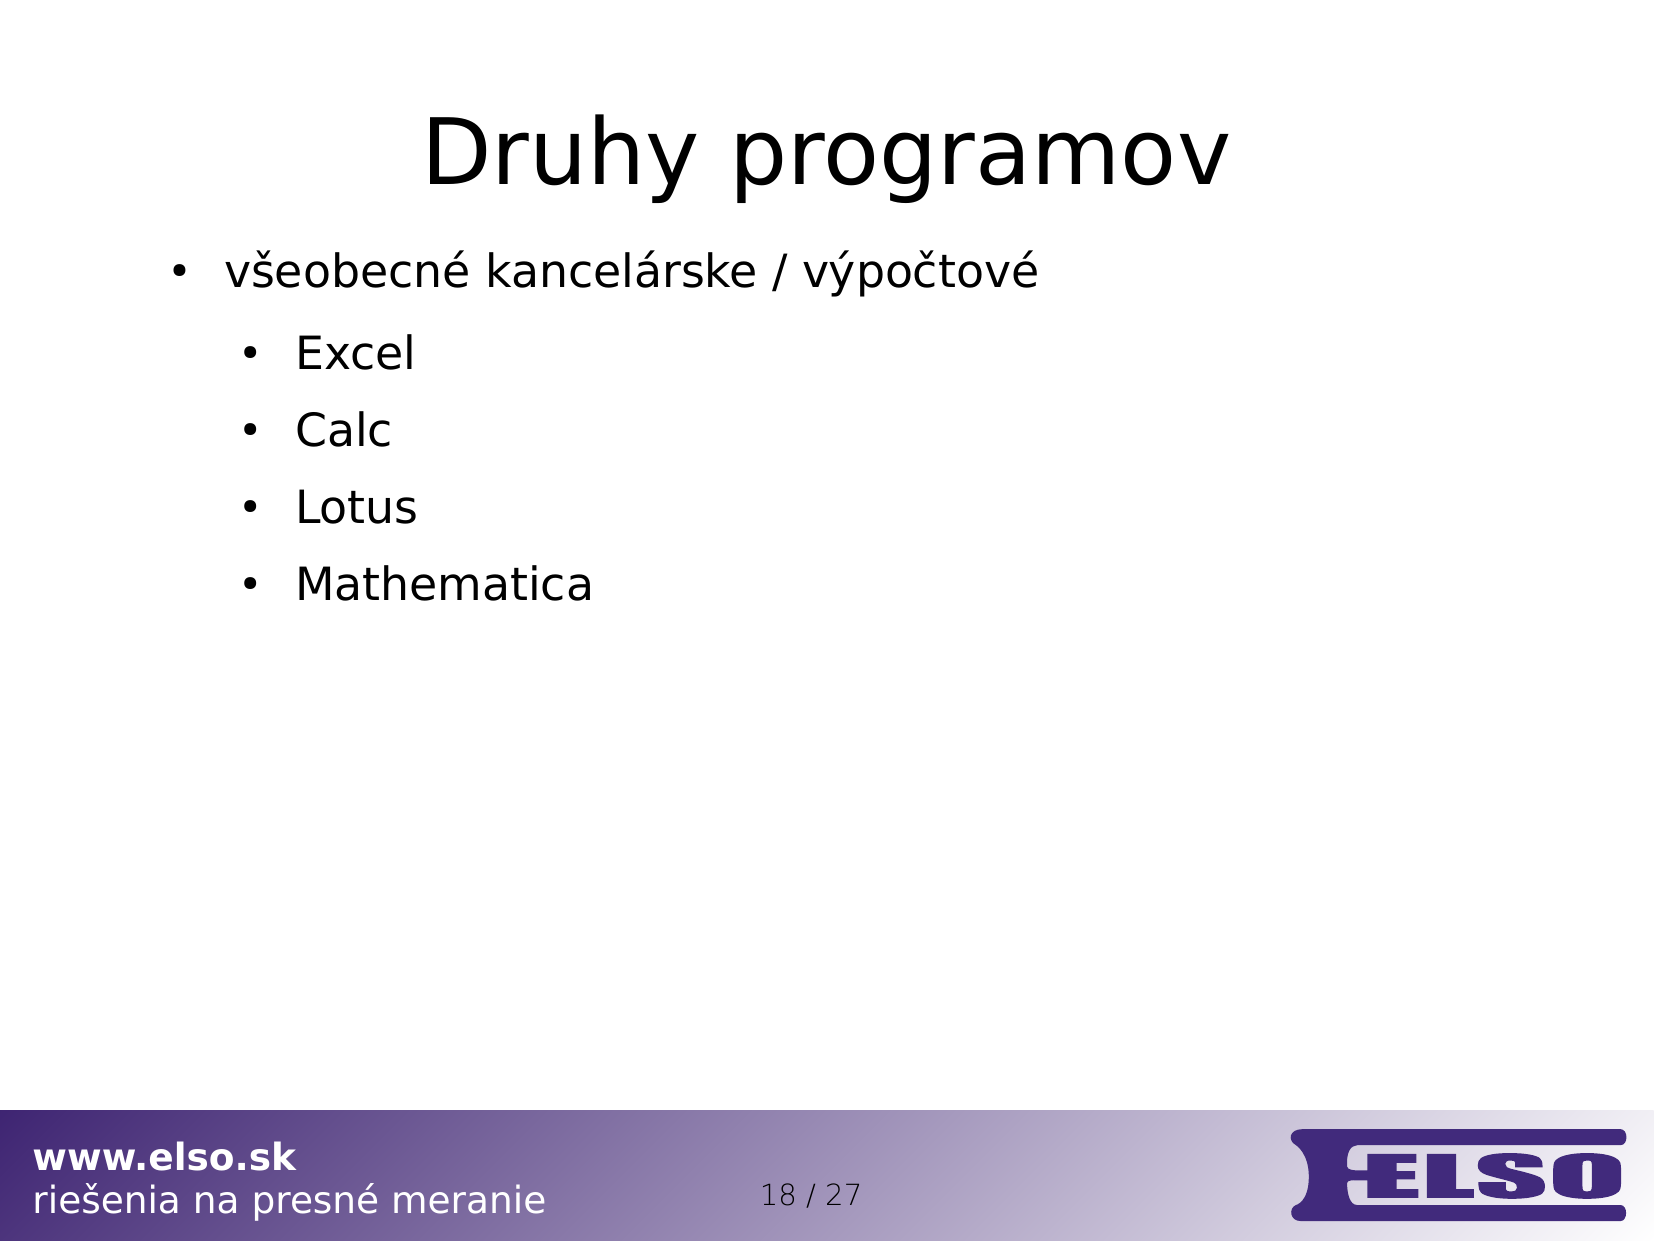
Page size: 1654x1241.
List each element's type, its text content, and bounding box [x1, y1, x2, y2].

list všeobecné kancelárske / výpočtové Excel Calc Lotus Mathematica [153, 244, 1501, 1063]
title Druhy programov [82, 49, 1571, 257]
